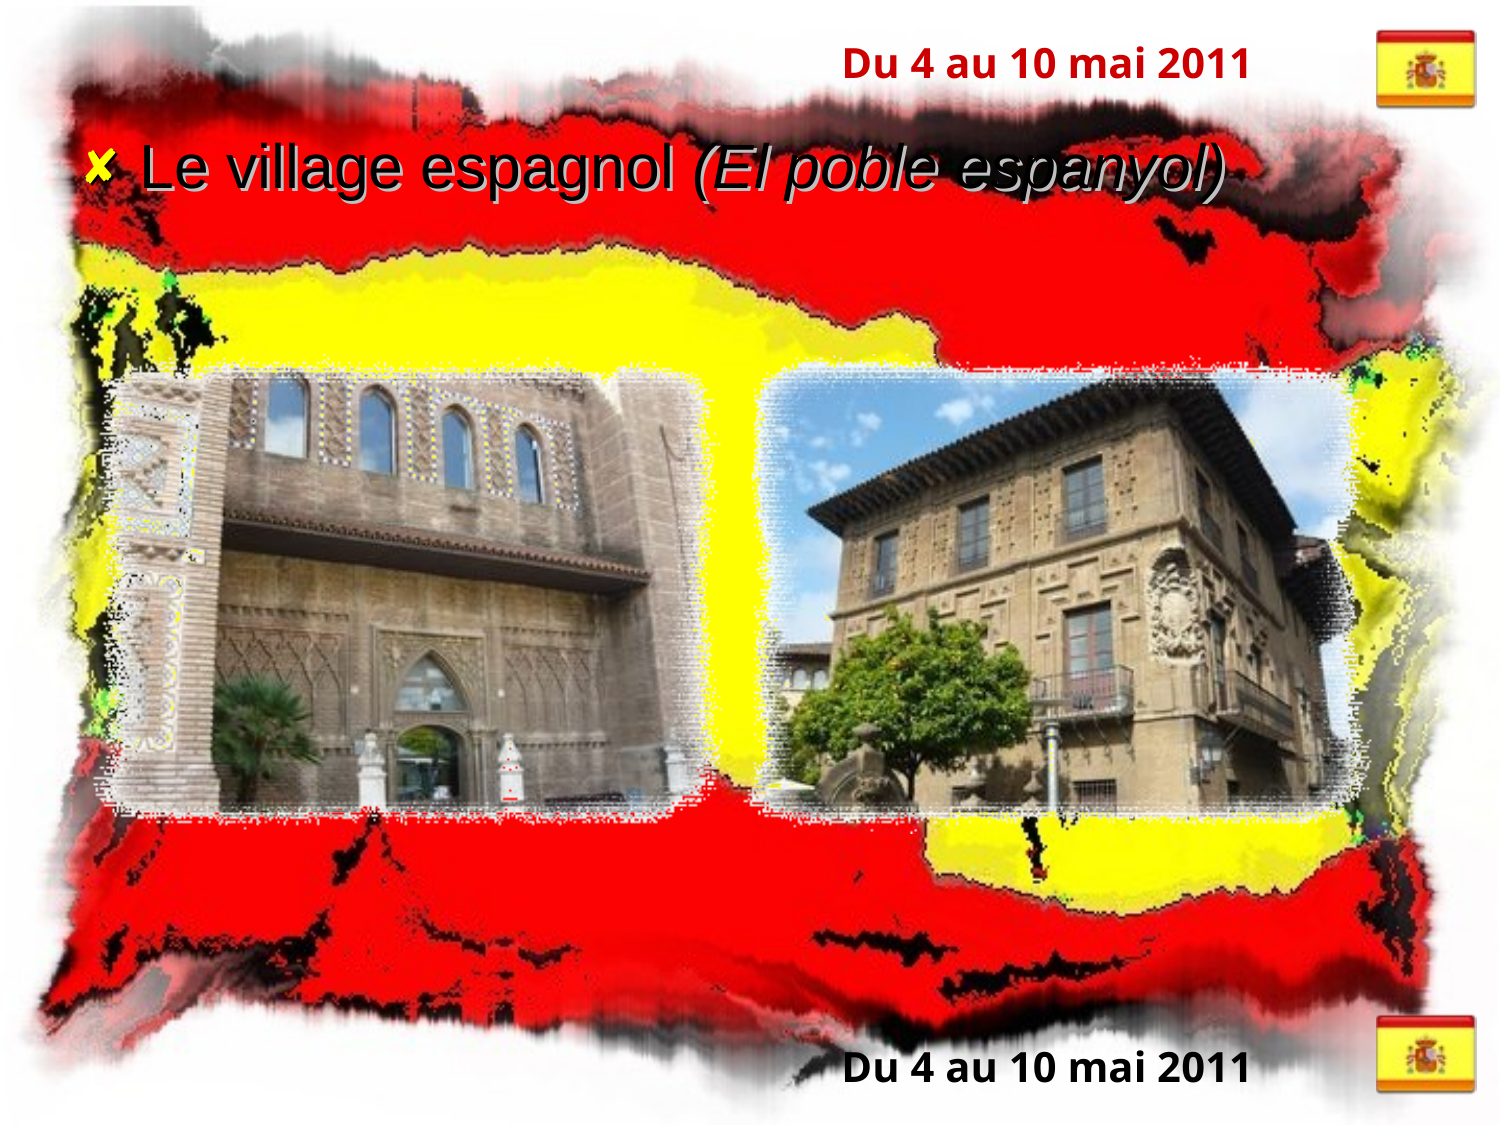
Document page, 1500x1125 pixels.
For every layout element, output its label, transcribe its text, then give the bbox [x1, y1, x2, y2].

picture [0, 0, 1500, 1125]
text_box  Le village espagnol (El poble espanyol) [64, 118, 1447, 209]
